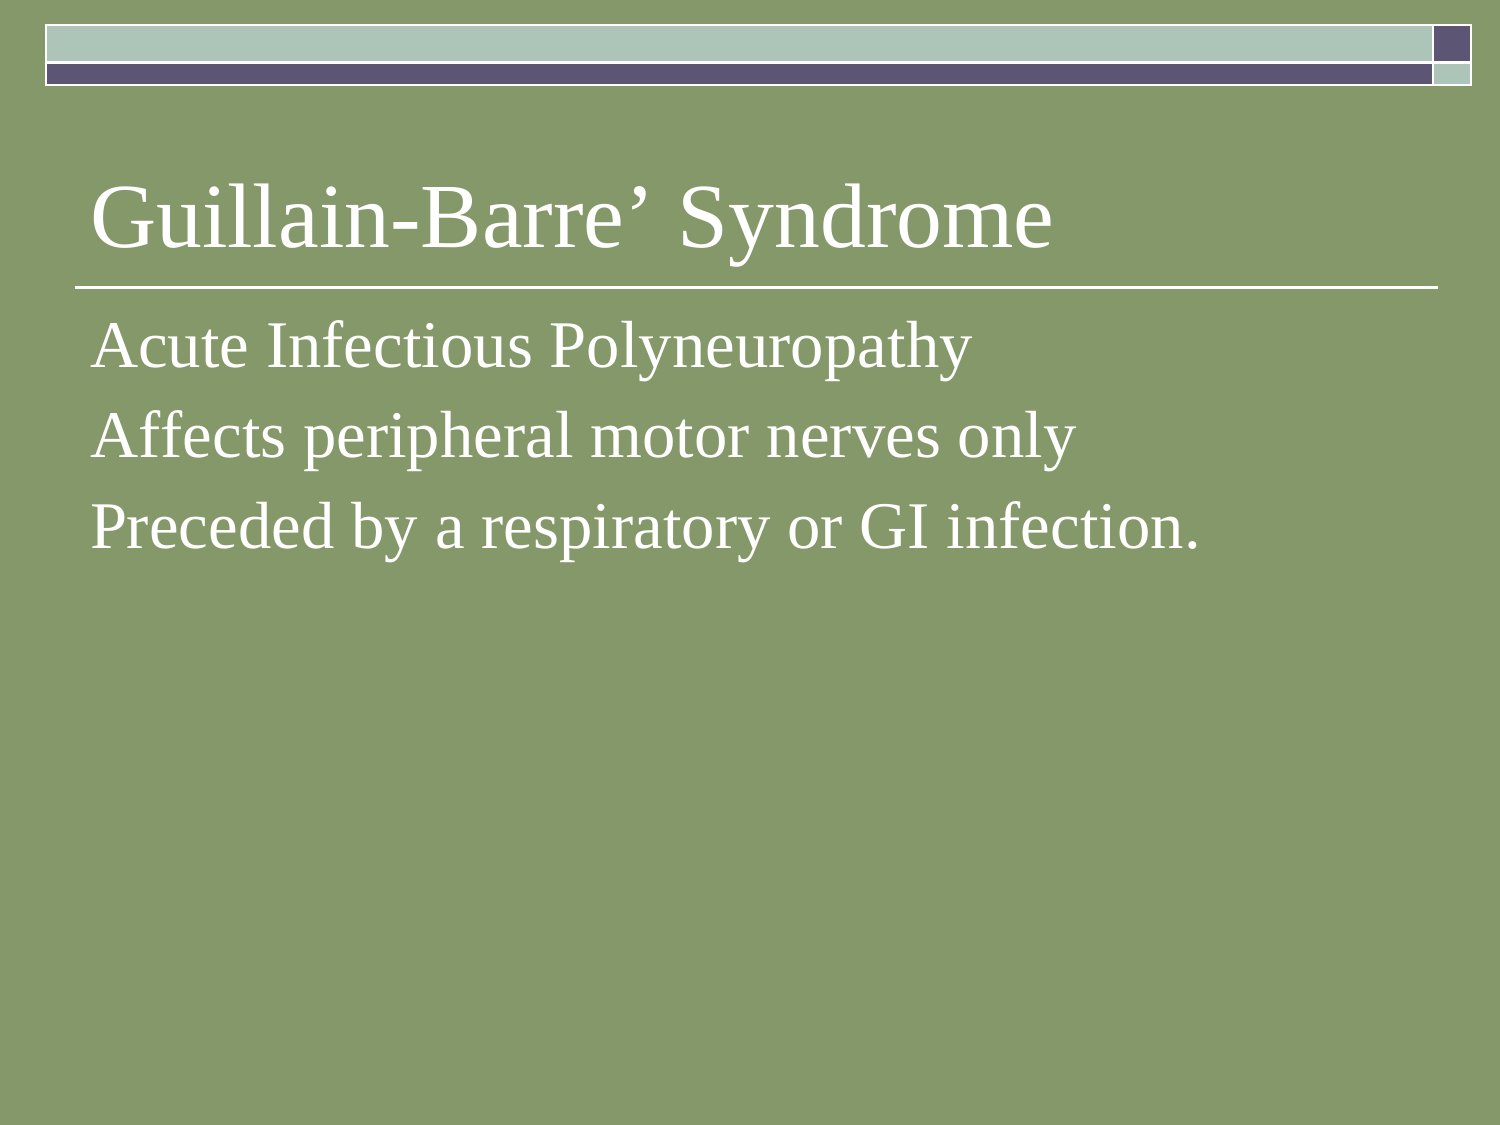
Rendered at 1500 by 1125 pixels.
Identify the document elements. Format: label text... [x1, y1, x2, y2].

title Guillain-Barre’ Syndrome [75, 87, 1426, 275]
list Acute Infectious Polyneuropathy Affects peripheral motor nerves only Preceded by a respiratory or GI infection. [75, 299, 1426, 1006]
